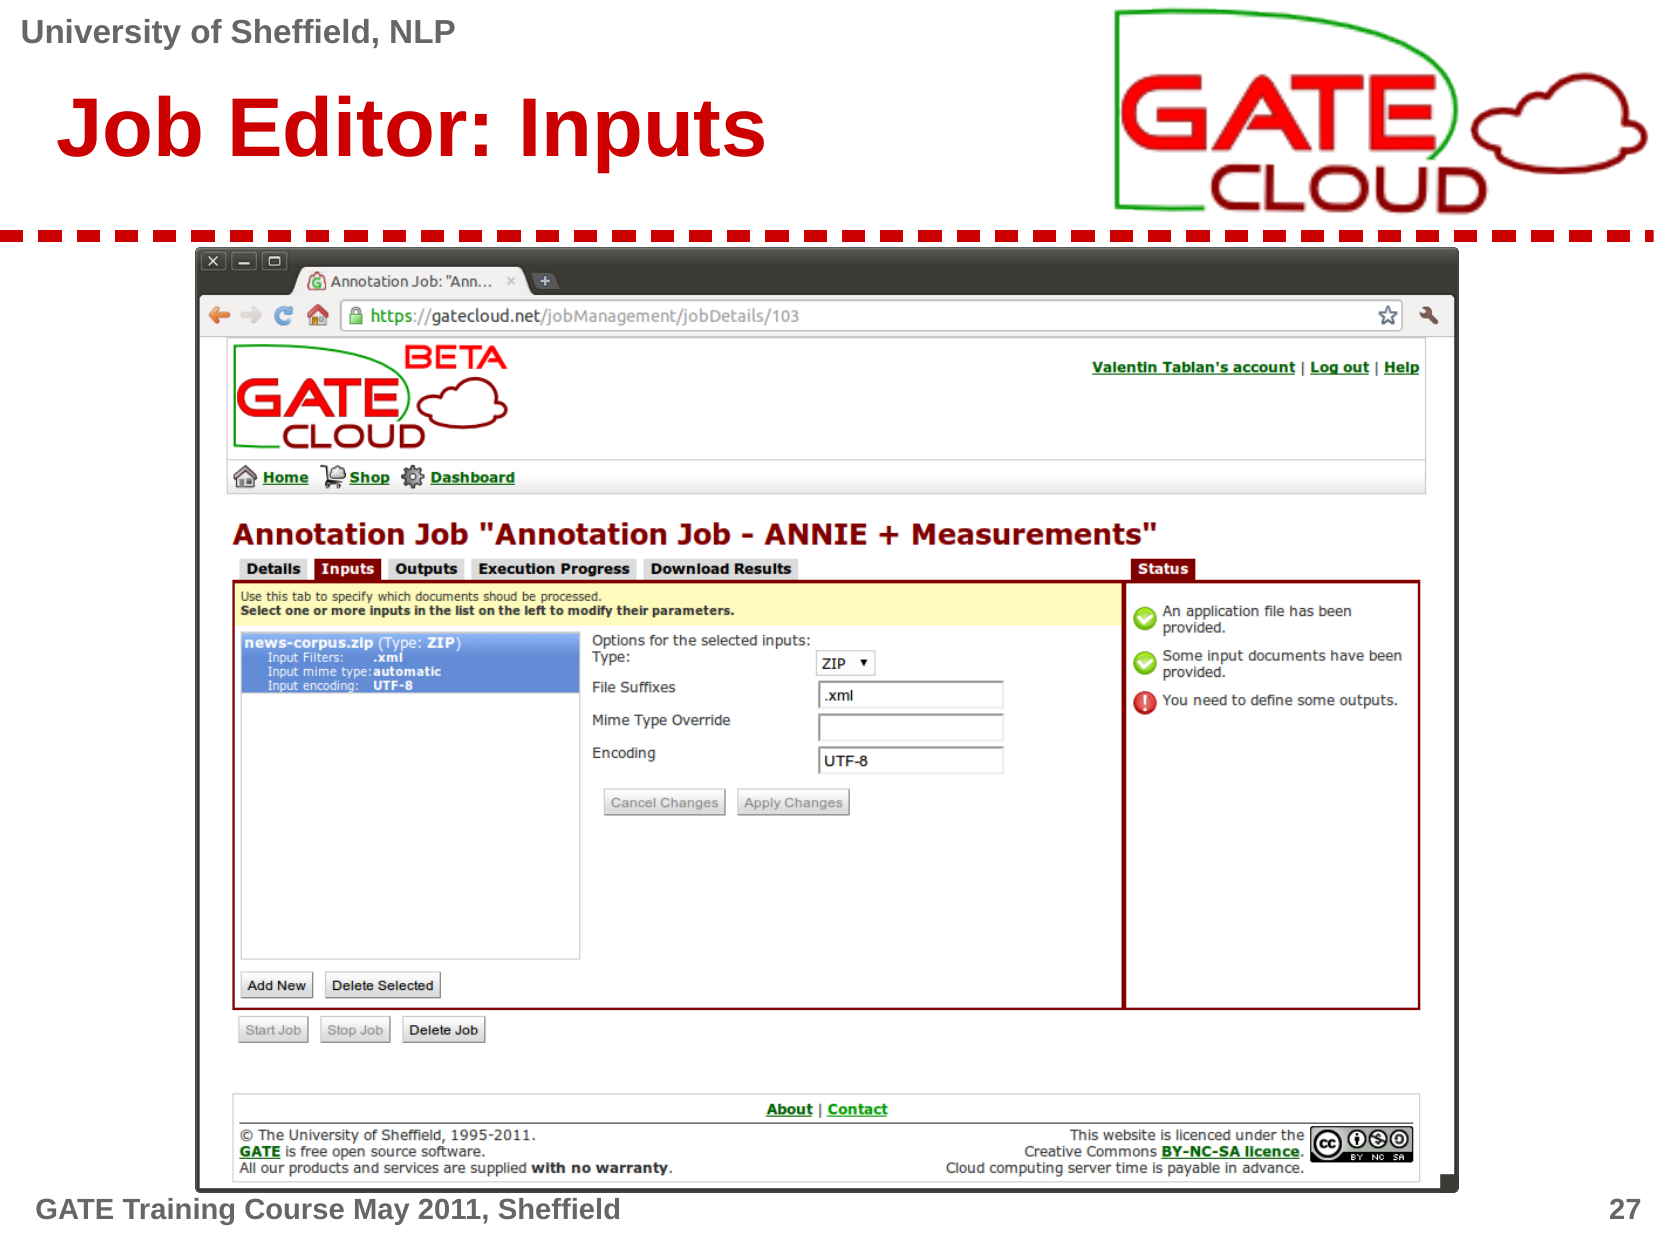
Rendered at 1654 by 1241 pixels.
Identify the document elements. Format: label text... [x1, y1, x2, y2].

picture [195, 247, 1459, 1193]
picture [1110, 5, 1654, 223]
title Job Editor: Inputs [56, 49, 1120, 207]
